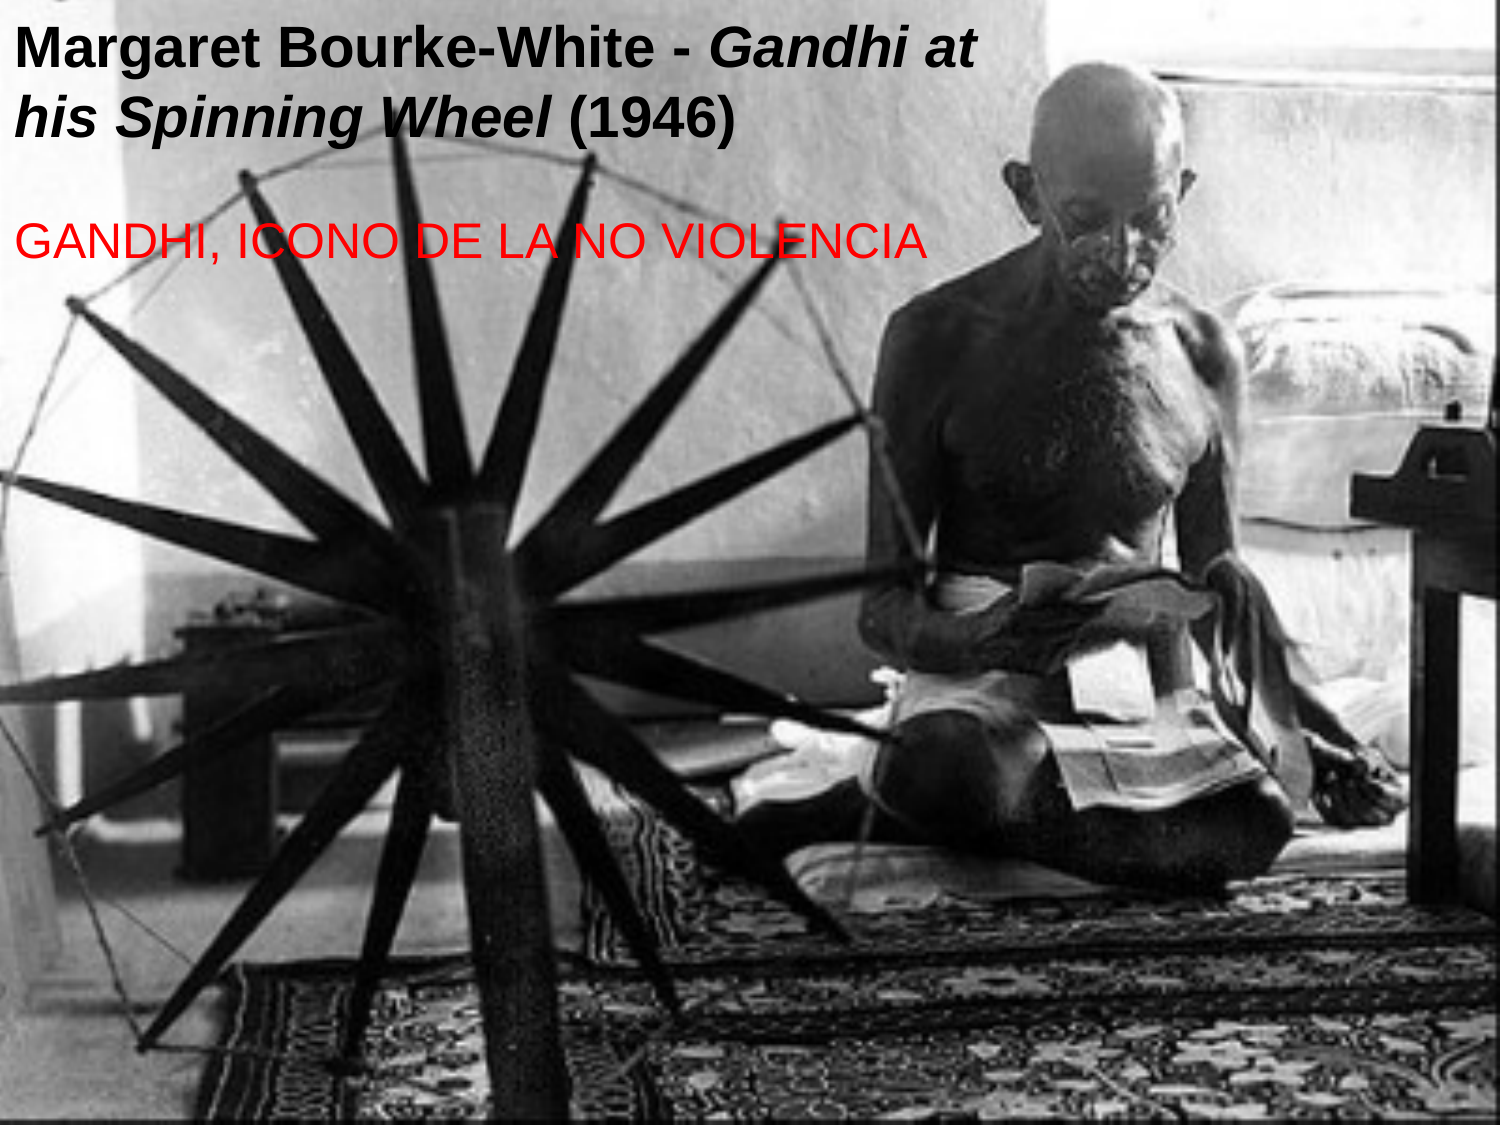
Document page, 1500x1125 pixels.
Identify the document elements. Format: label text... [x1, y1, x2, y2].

text_box Margaret Bourke-White - Gandhi at his Spinning Wheel (1946) GANDHI, ICONO DE LA NO VIOLENCIA [0, 1, 1020, 277]
picture [0, 0, 1500, 1125]
